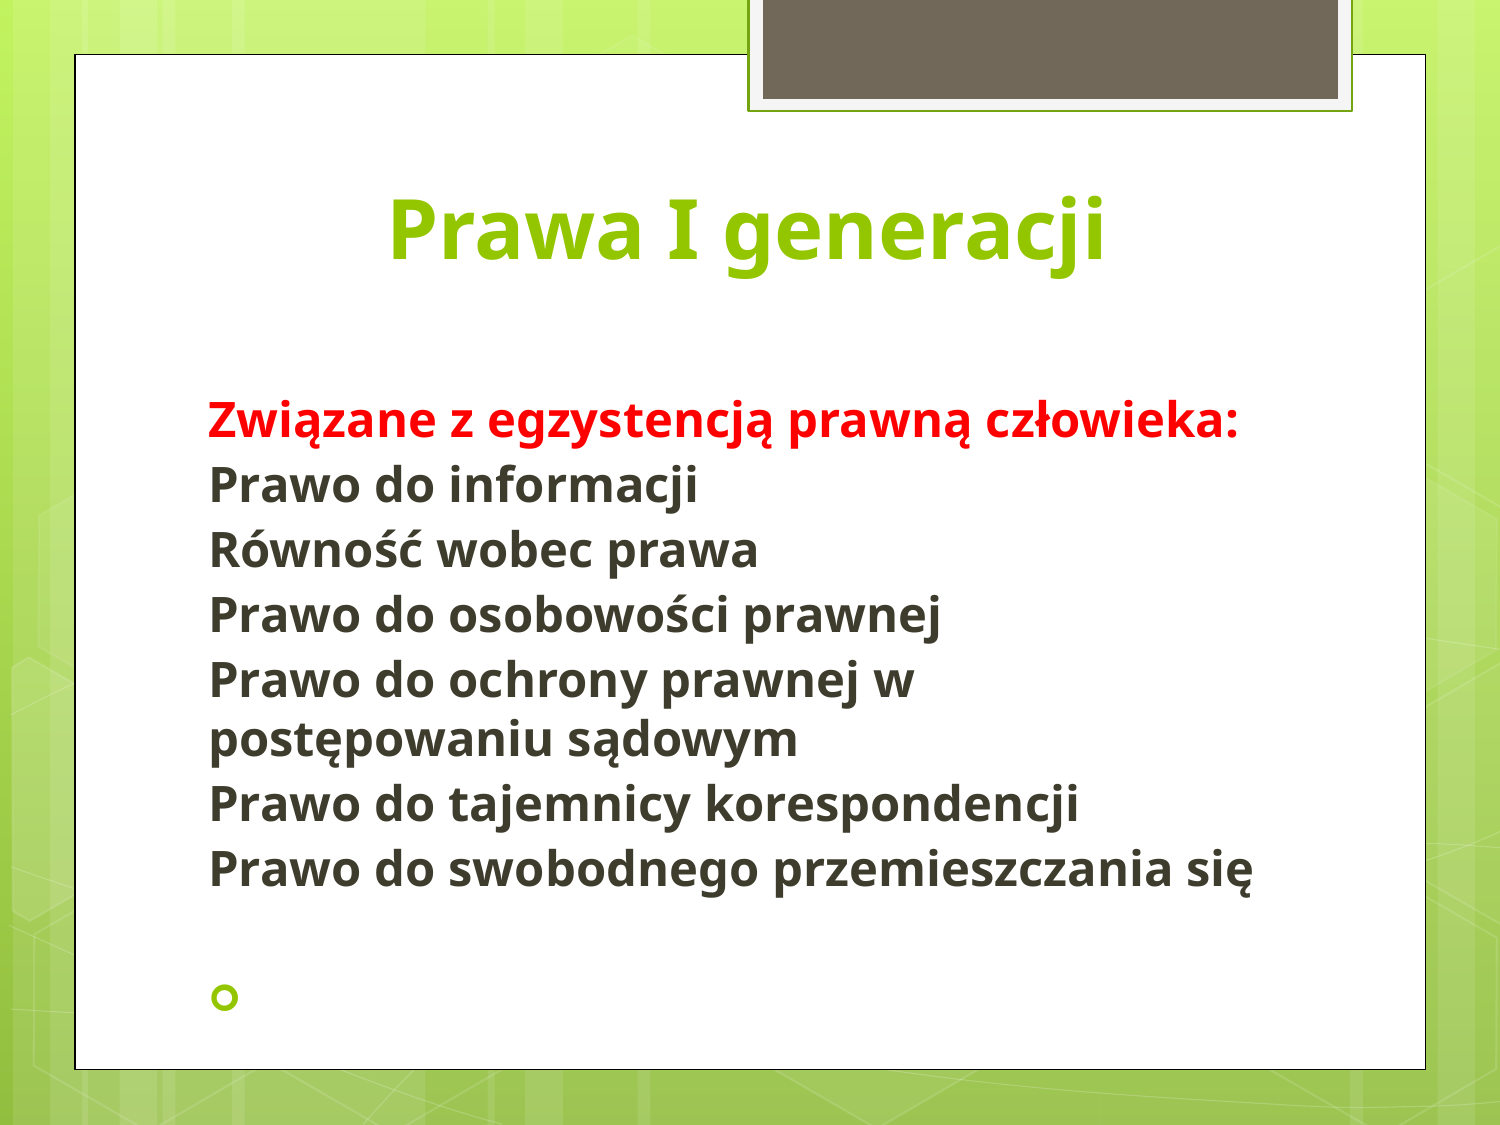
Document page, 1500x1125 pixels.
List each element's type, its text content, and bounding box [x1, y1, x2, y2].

list Związane z egzystencją prawną człowieka: Prawo do informacji Równość wobec prawa Prawo do osobowości prawnej Prawo do ochrony prawnej w postępowaniu sądowym Prawo do tajemnicy korespondencji Prawo do swobodnego przemieszczania się [171, 381, 1283, 957]
title Prawa I generacji [171, 168, 1324, 357]
